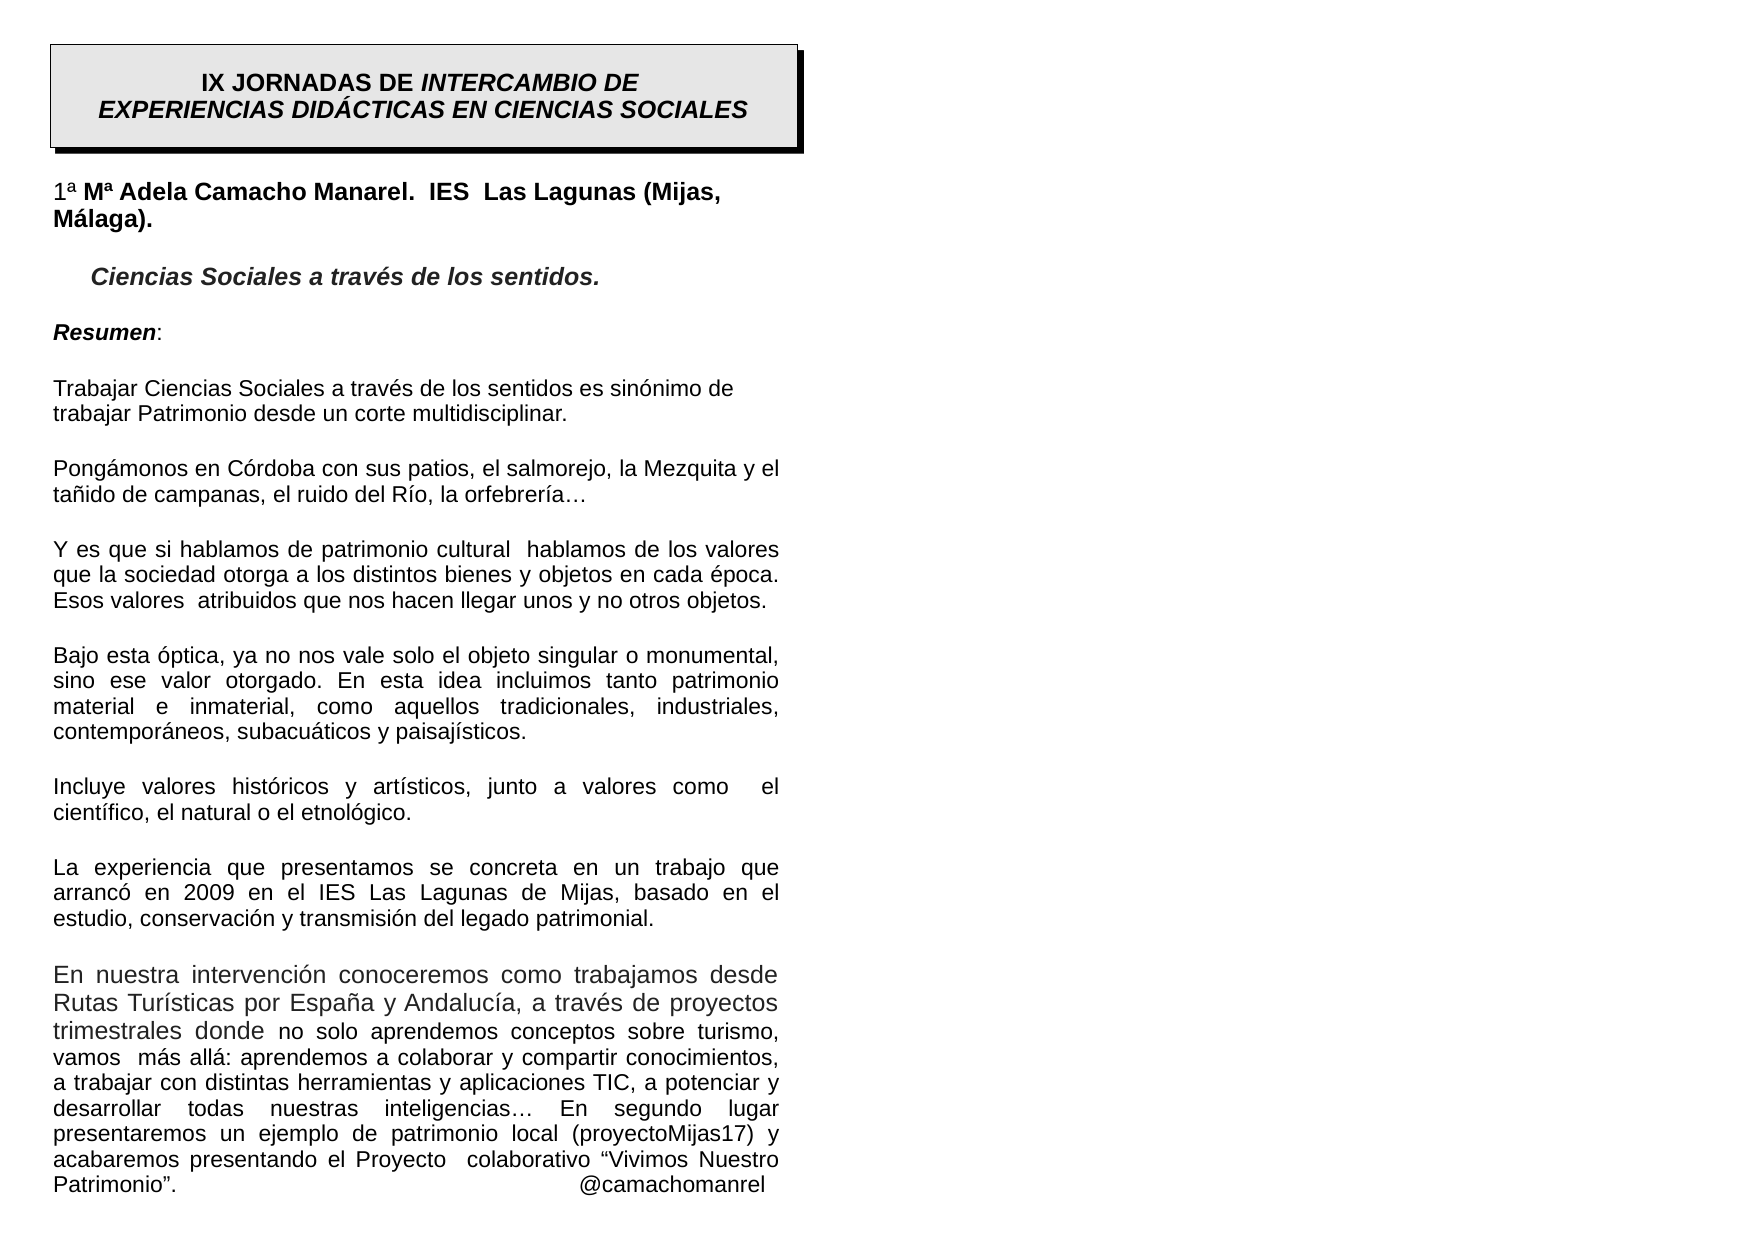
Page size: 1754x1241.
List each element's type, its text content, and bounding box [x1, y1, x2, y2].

title IX JORNADAS DE INTERCAMBIO DE EXPERIENCIAS DIDÁCTICAS EN CIENCIAS SOCIALES [50, 44, 798, 148]
list 1ª Mª Adela Camacho Manarel. IES Las Lagunas (Mijas, Málaga). Ciencias Sociales a través de los sentidos. Resumen: Trabajar Ciencias Sociales a través de los sentidos es sinónimo de trabajar Patrimonio desde un corte multidisciplinar. Pongámonos en Córdoba con sus patios, el salmorejo, la Mezquita y el tañido de campanas, el ruido del Río, la orfebrería… Y es que si hablamos de patrimonio cultural hablamos de los valores que la sociedad otorga a los distintos bienes y objetos en cada época. Esos valores atribuidos que nos hacen llegar unos y no otros objetos. Bajo esta óptica, ya no nos vale solo el objeto singular o monumental, sino ese valor otorgado. En esta idea incluimos tanto patrimonio material e inmaterial, como aquellos tradicionales, industriales, contemporáneos, subacuáticos y paisajísticos. Incluye valores históricos y artísticos, junto a valores como el científico, el natural o el etnológico. La experiencia que presentamos se concreta en un trabajo que arrancó en 2009 en el IES Las Lagunas de Mijas, basado en el estudio, conservación y transmisión del legado patrimonial. En nuestra intervención conoceremos como trabajamos desde Rutas Turísticas por España y Andalucía, a través de proyectos trimestrales donde no solo aprendemos conceptos sobre turismo, vamos más allá: aprendemos a colaborar y compartir conocimientos, a trabajar con distintas herramientas y aplicaciones TIC, a potenciar y desarrollar todas nuestras inteligencias… En segundo lugar presentaremos un ejemplo de patrimonio local (proyectoMijas17) y acabaremos presentando el Proyecto colaborativo “Vivimos Nuestro Patrimonio”. @camachomanrel [53, 177, 780, 1139]
